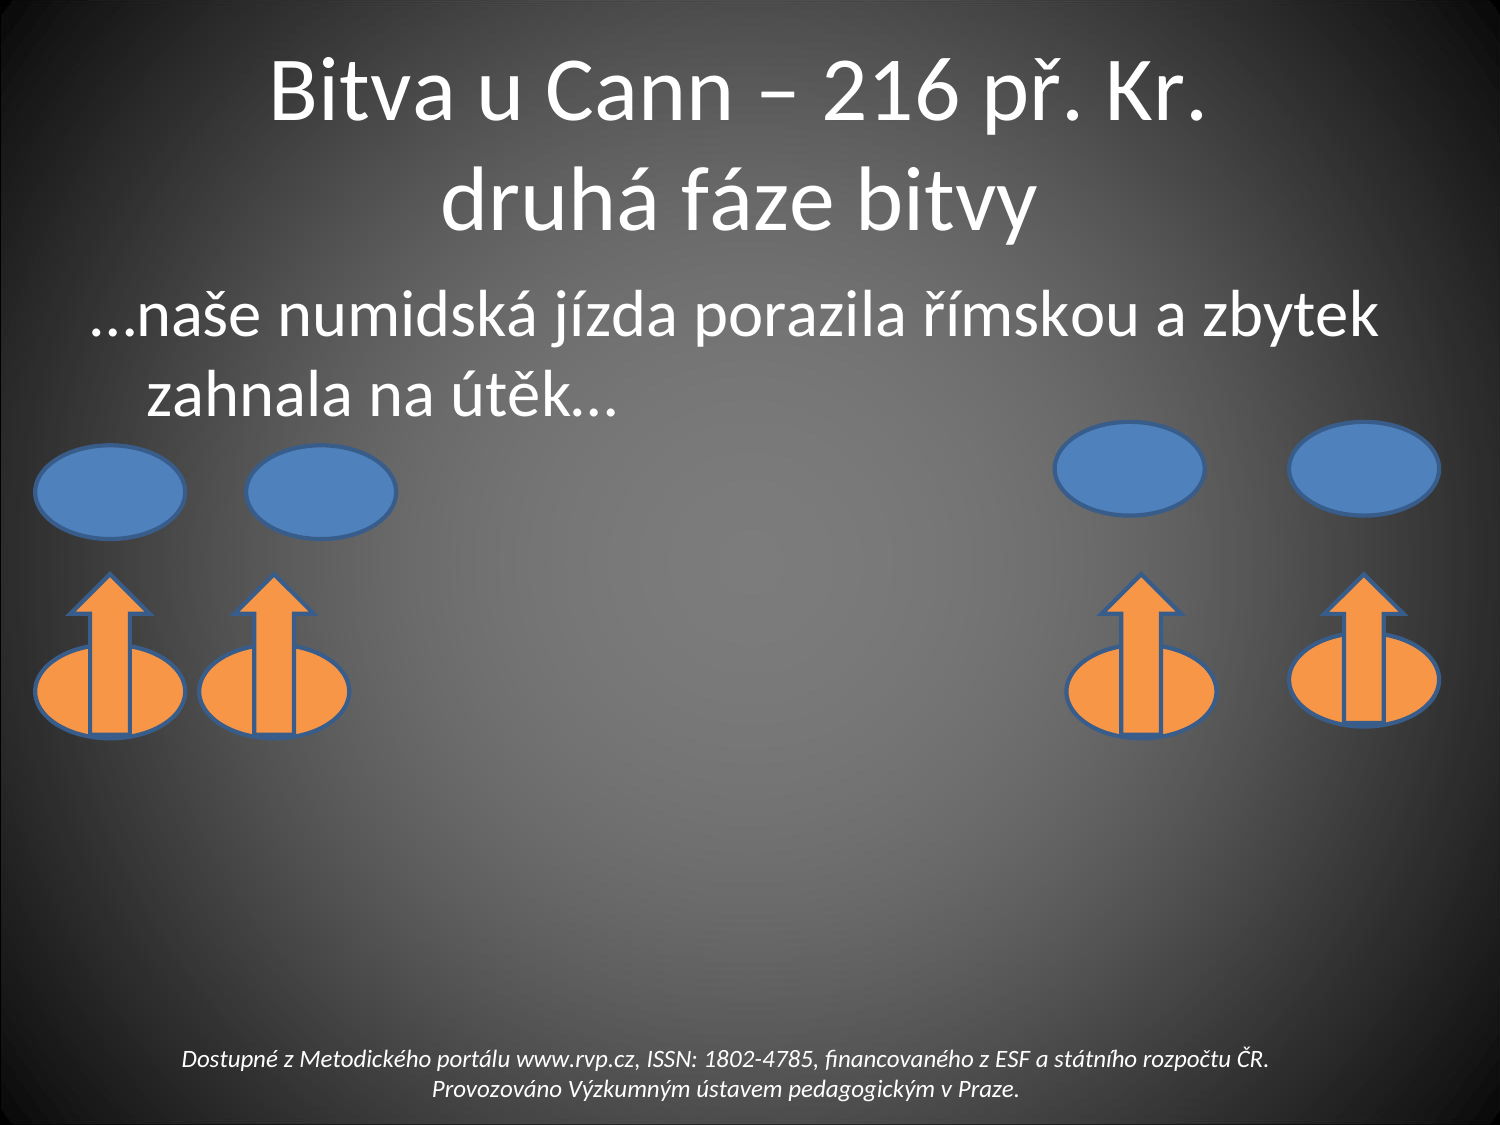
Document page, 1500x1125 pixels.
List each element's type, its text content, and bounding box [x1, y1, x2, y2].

list …naše numidská jízda porazila římskou a zbytek zahnala na útěk… [75, 262, 1426, 1006]
text_box [35, 445, 186, 540]
text_box [35, 574, 186, 739]
text_box [246, 445, 397, 540]
title Bitva u Cann – 216 př. Kr. druhá fáze bitvy [75, 21, 1426, 257]
picture [0, 0, 1500, 1125]
text_box Dostupné z Metodického portálu www.rvp.cz, ISSN: 1802-4785, financovaného z ESF a státního rozpočtu ČR. Provozováno Výzkumným ústavem pedagogickým v Praze. [105, 1042, 1348, 1103]
text_box [1066, 574, 1217, 739]
text_box [1289, 574, 1440, 727]
text_box [1289, 421, 1440, 516]
text_box [199, 574, 350, 739]
text_box [1054, 421, 1205, 516]
